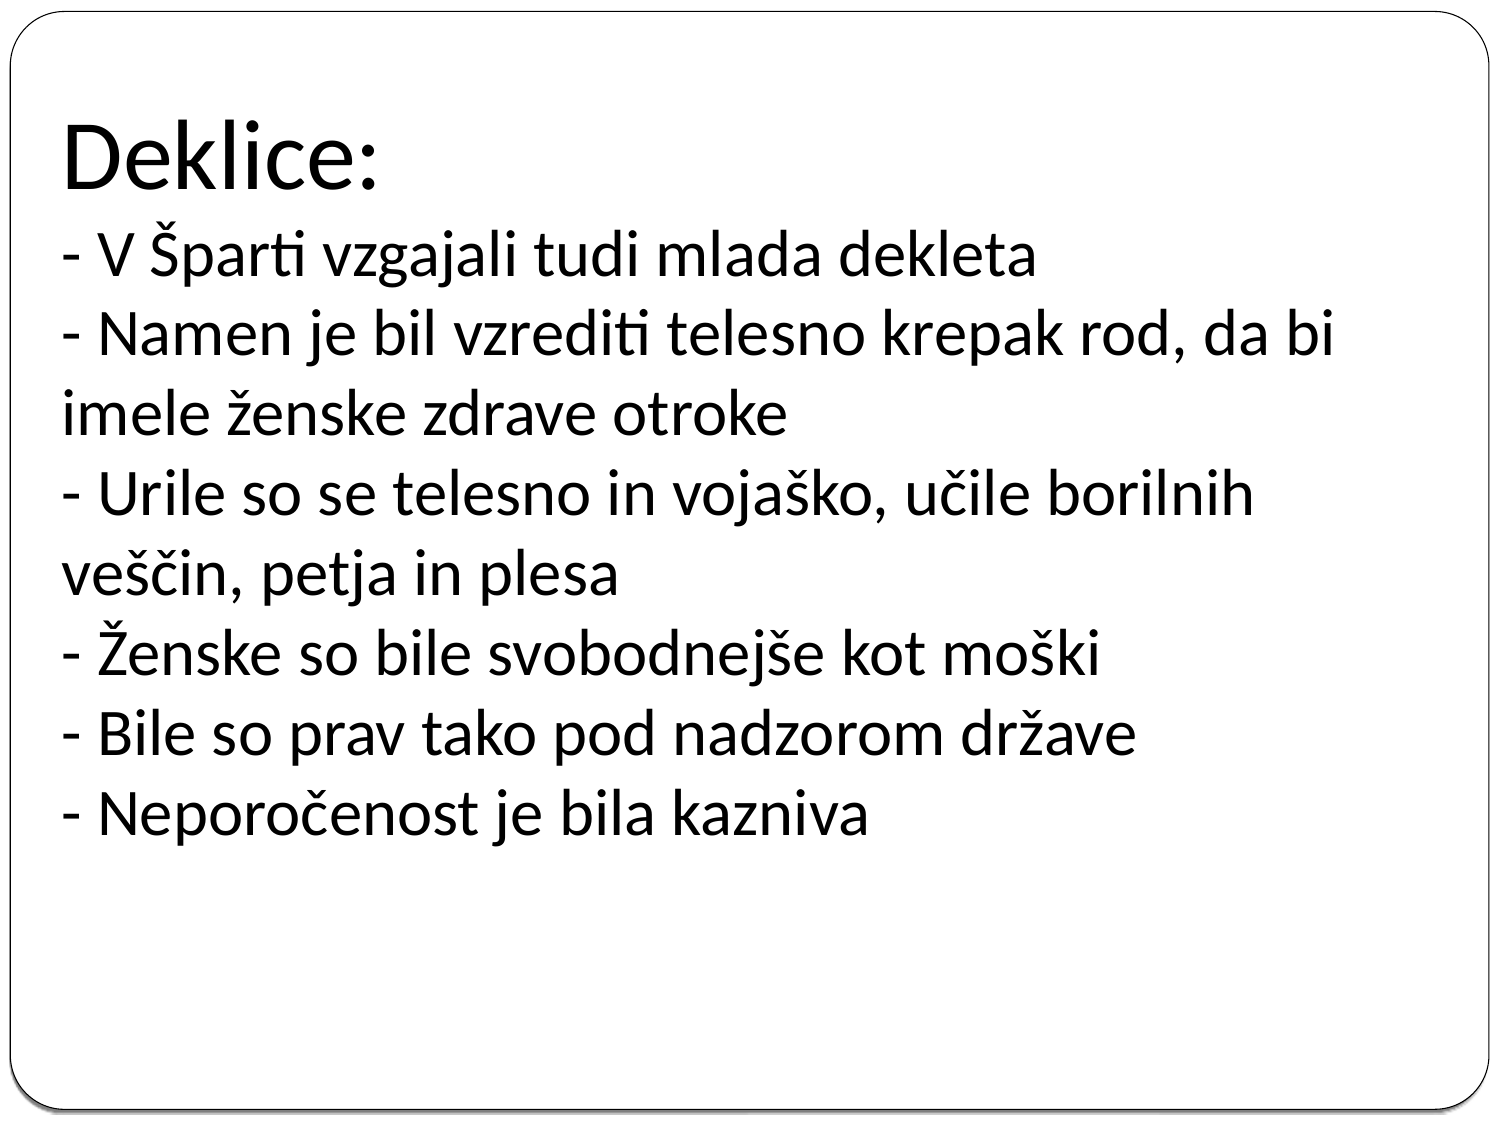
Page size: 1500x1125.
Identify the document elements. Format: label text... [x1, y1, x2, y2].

text_box Deklice: - V Šparti vzgajali tudi mlada dekleta - Namen je bil vzrediti telesno krepak rod, da bi imele ženske zdrave otroke - Urile so se telesno in vojaško, učile borilnih veščin, petja in plesa - Ženske so bile svobodnejše kot moški - Bile so prav tako pod nadzorom države - Neporočenost je bila kazniva [46, 81, 1418, 1125]
